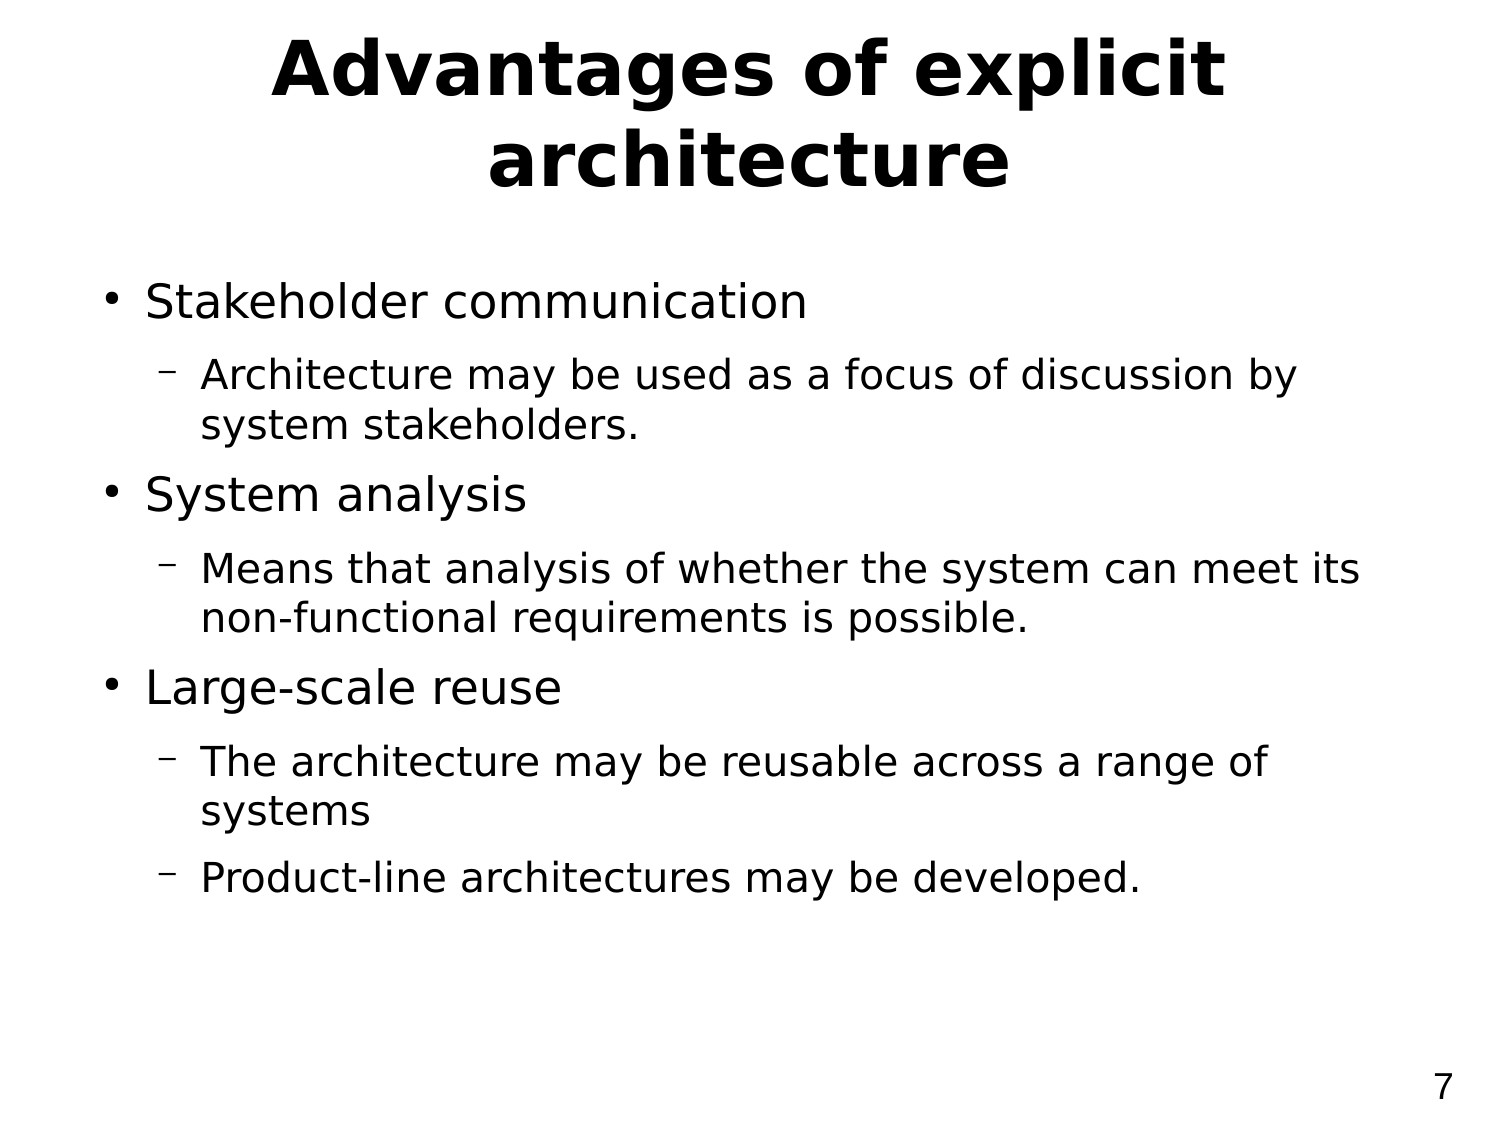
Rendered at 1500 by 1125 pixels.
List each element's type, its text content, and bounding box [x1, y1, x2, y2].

title Advantages of explicit architecture [75, 44, 1425, 177]
list Stakeholder communication Architecture may be used as a focus of discussion by system stakeholders. System analysis Means that analysis of whether the system can meet its non-functional requirements is possible. Large-scale reuse The architecture may be reusable across a range of systems Product-line architectures may be developed. [75, 263, 1425, 916]
